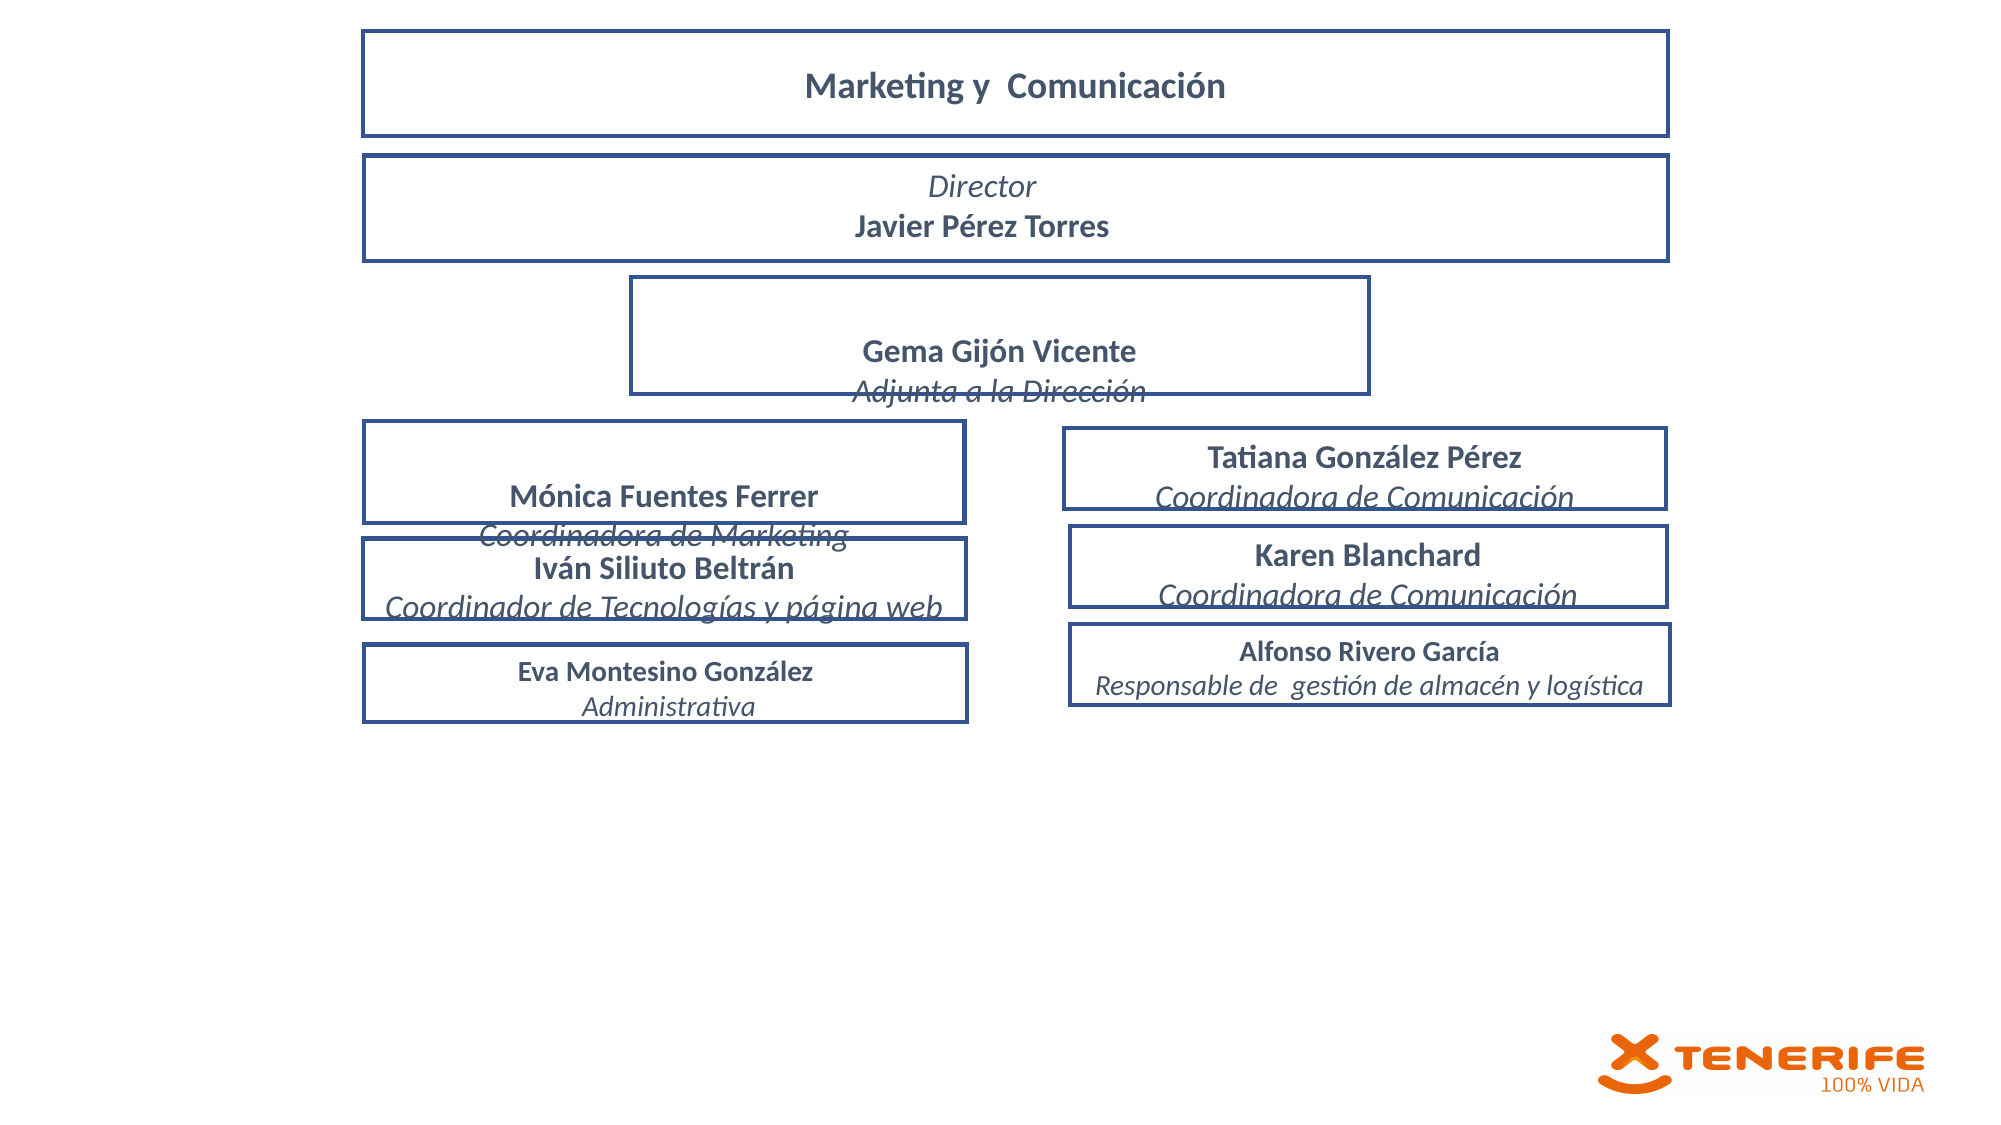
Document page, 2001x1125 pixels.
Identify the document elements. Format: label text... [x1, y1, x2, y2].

text_box Tatiana González Pérez Coordinadora de Comunicación [1064, 428, 1666, 509]
text_box Mónica Fuentes Ferrer Coordinadora de Marketing [364, 421, 964, 523]
text_box Alfonso Rivero García Responsable de gestión de almacén y logística [1070, 624, 1670, 705]
text_box Marketing y Comunicación [363, 31, 1668, 136]
text_box Eva Montesino González Administrativa [364, 645, 967, 722]
text_box Iván Siliuto Beltrán Coordinador de Tecnologías y página web [363, 538, 966, 619]
text_box Gema Gijón Vicente Adjunta a la Dirección [631, 277, 1369, 394]
text_box Karen Blanchard Coordinadora de Comunicación [1070, 526, 1667, 607]
text_box Director Javier Pérez Torres [646, 157, 1319, 252]
